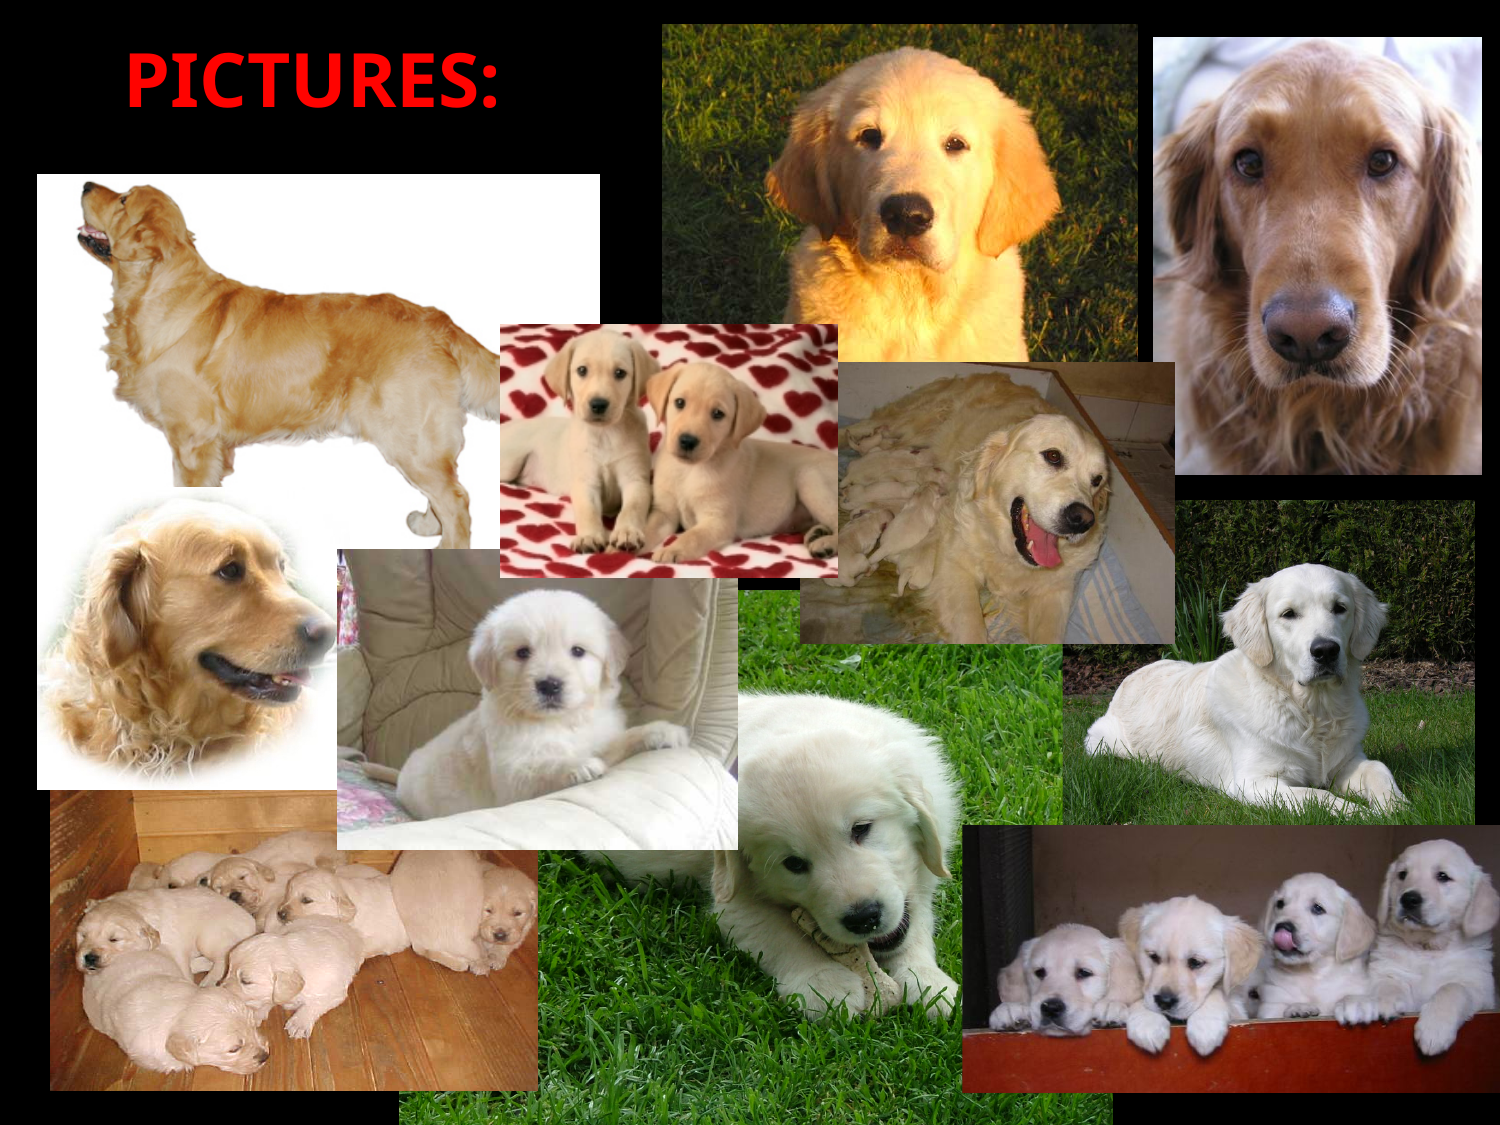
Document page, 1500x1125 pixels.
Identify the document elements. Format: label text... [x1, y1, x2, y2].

text_box PICTURES: [37, 24, 588, 163]
picture [37, 24, 1500, 1125]
